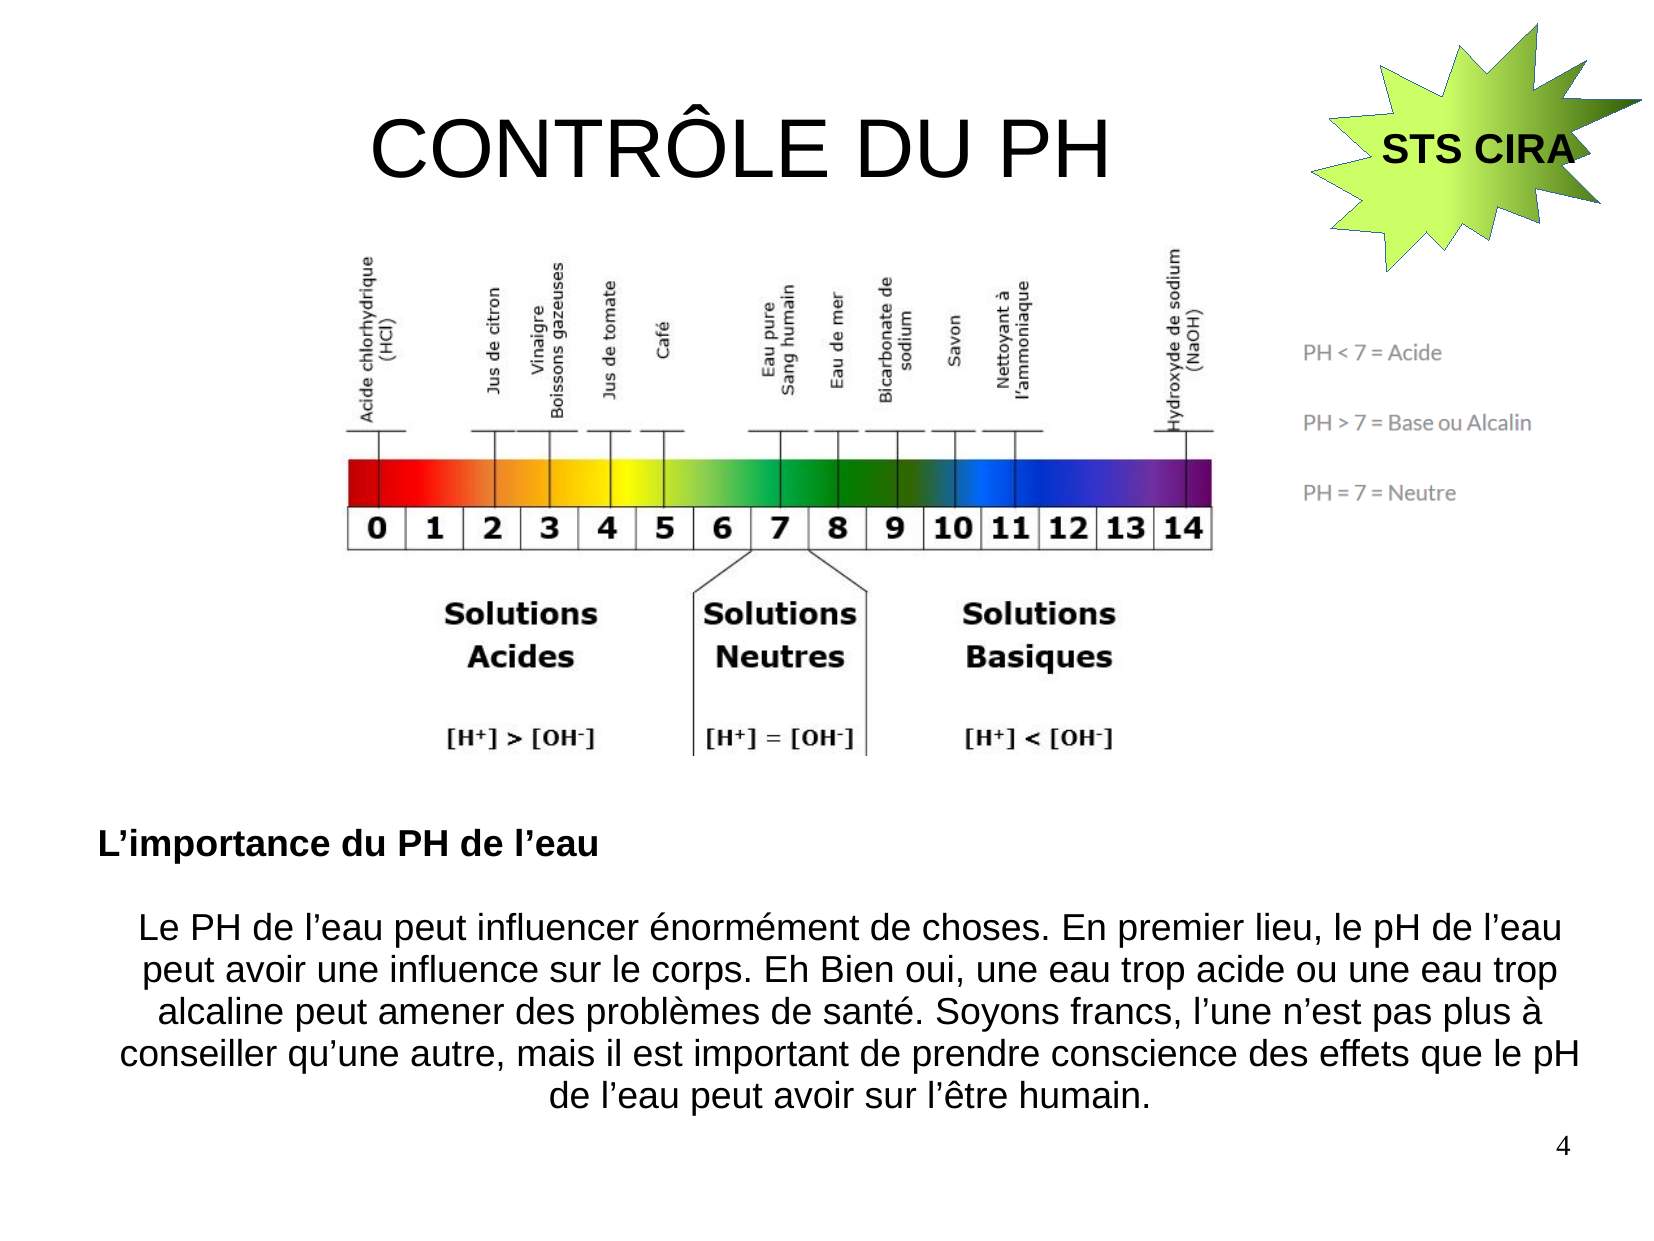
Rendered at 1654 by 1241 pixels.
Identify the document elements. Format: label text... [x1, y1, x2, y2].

picture [342, 245, 1217, 756]
text_box CONTRÔLE DU PH [354, 94, 1252, 203]
picture [1287, 329, 1551, 532]
text_box L’importance du PH de l’eau Le PH de l’eau peut influencer énormément de choses. En premier lieu, le pH de l’eau peut avoir une influence sur le corps. Eh Bien oui, une eau trop acide ou une eau trop alcaline peut amener des problèmes de santé. Soyons francs, l’une n’est pas plus à conseiller qu’une autre, mais il est important de prendre conscience des effets que le pH de l’eau peut avoir sur l’être humain. [82, 814, 1619, 1124]
text_box STS CIRA [1311, 23, 1642, 272]
